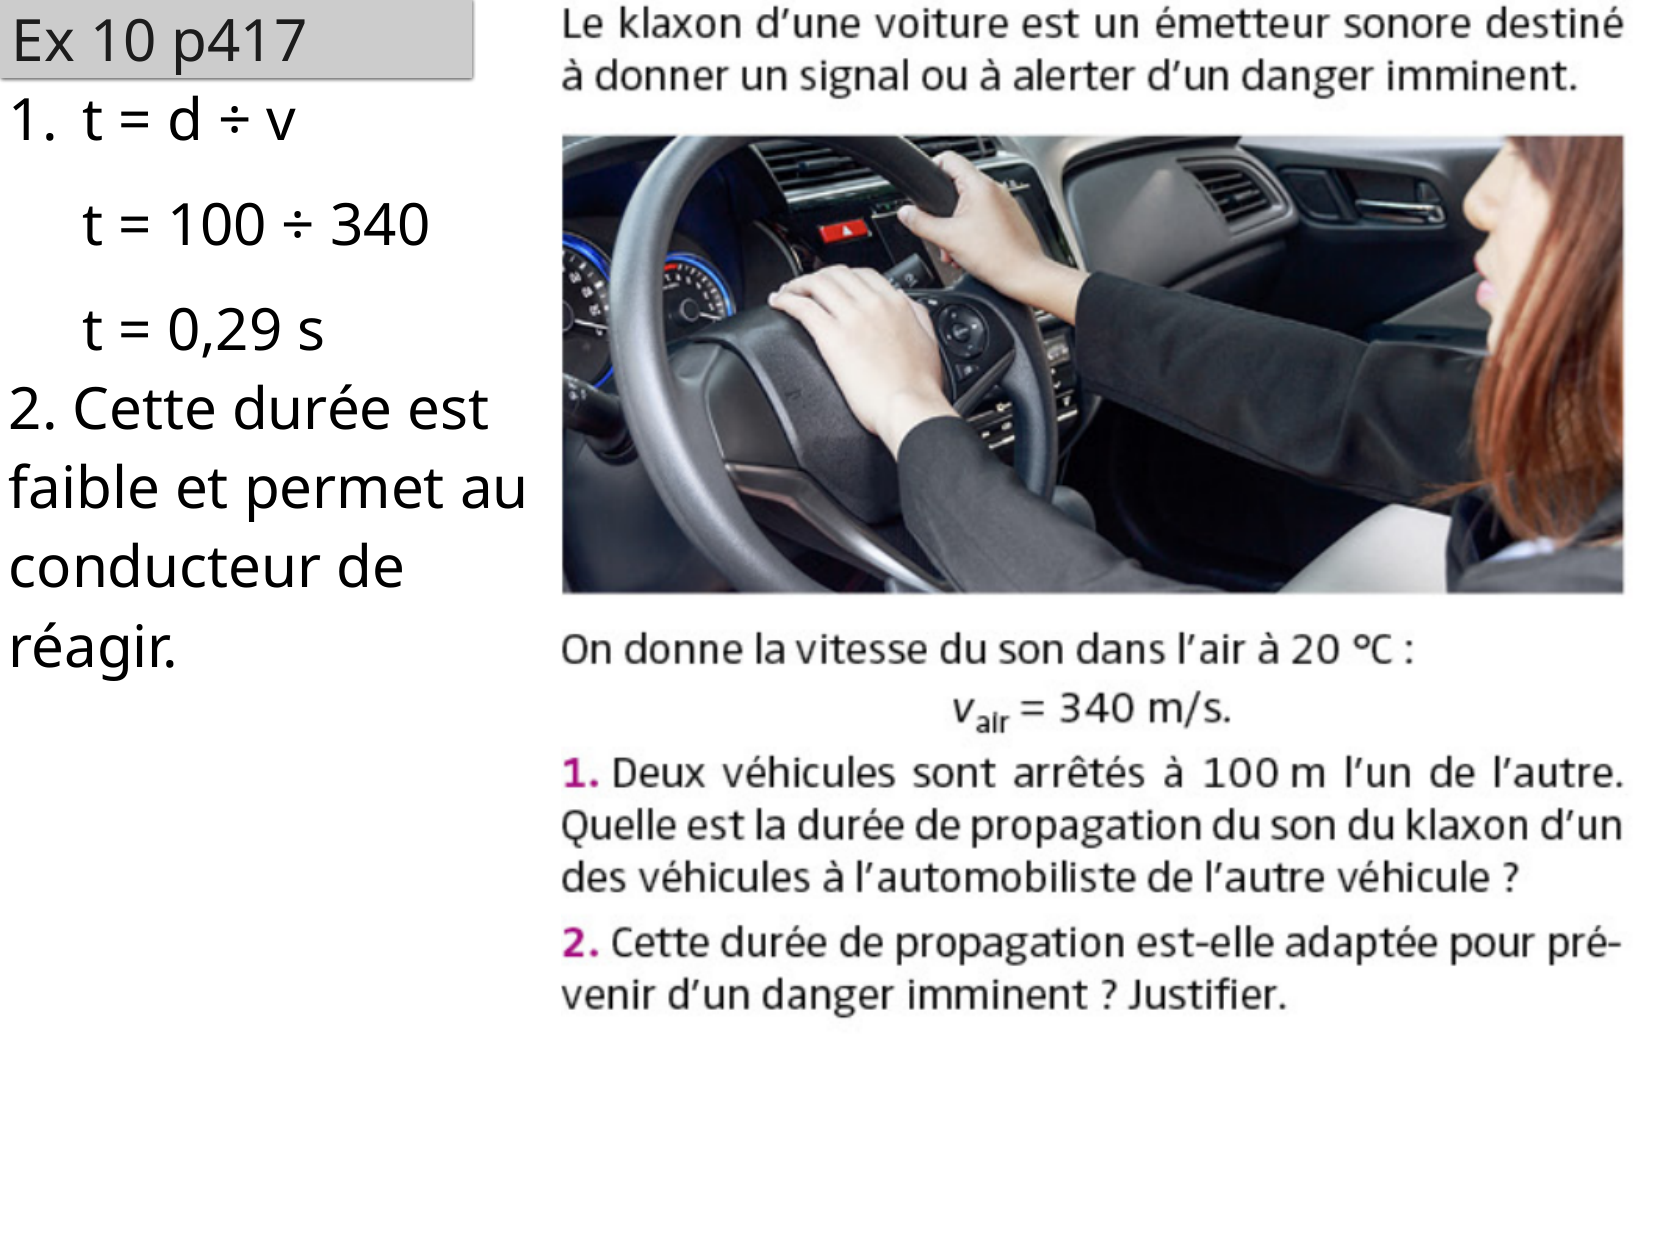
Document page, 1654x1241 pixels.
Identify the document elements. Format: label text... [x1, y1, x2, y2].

picture [561, 0, 1654, 1085]
title Ex 10 p417 [0, 0, 473, 77]
list 1. t = d ÷ v t = 100 ÷ 340 t = 0,29 s 2. Cette durée est faible et permet au conducteur de réagir. [8, 78, 1654, 1241]
